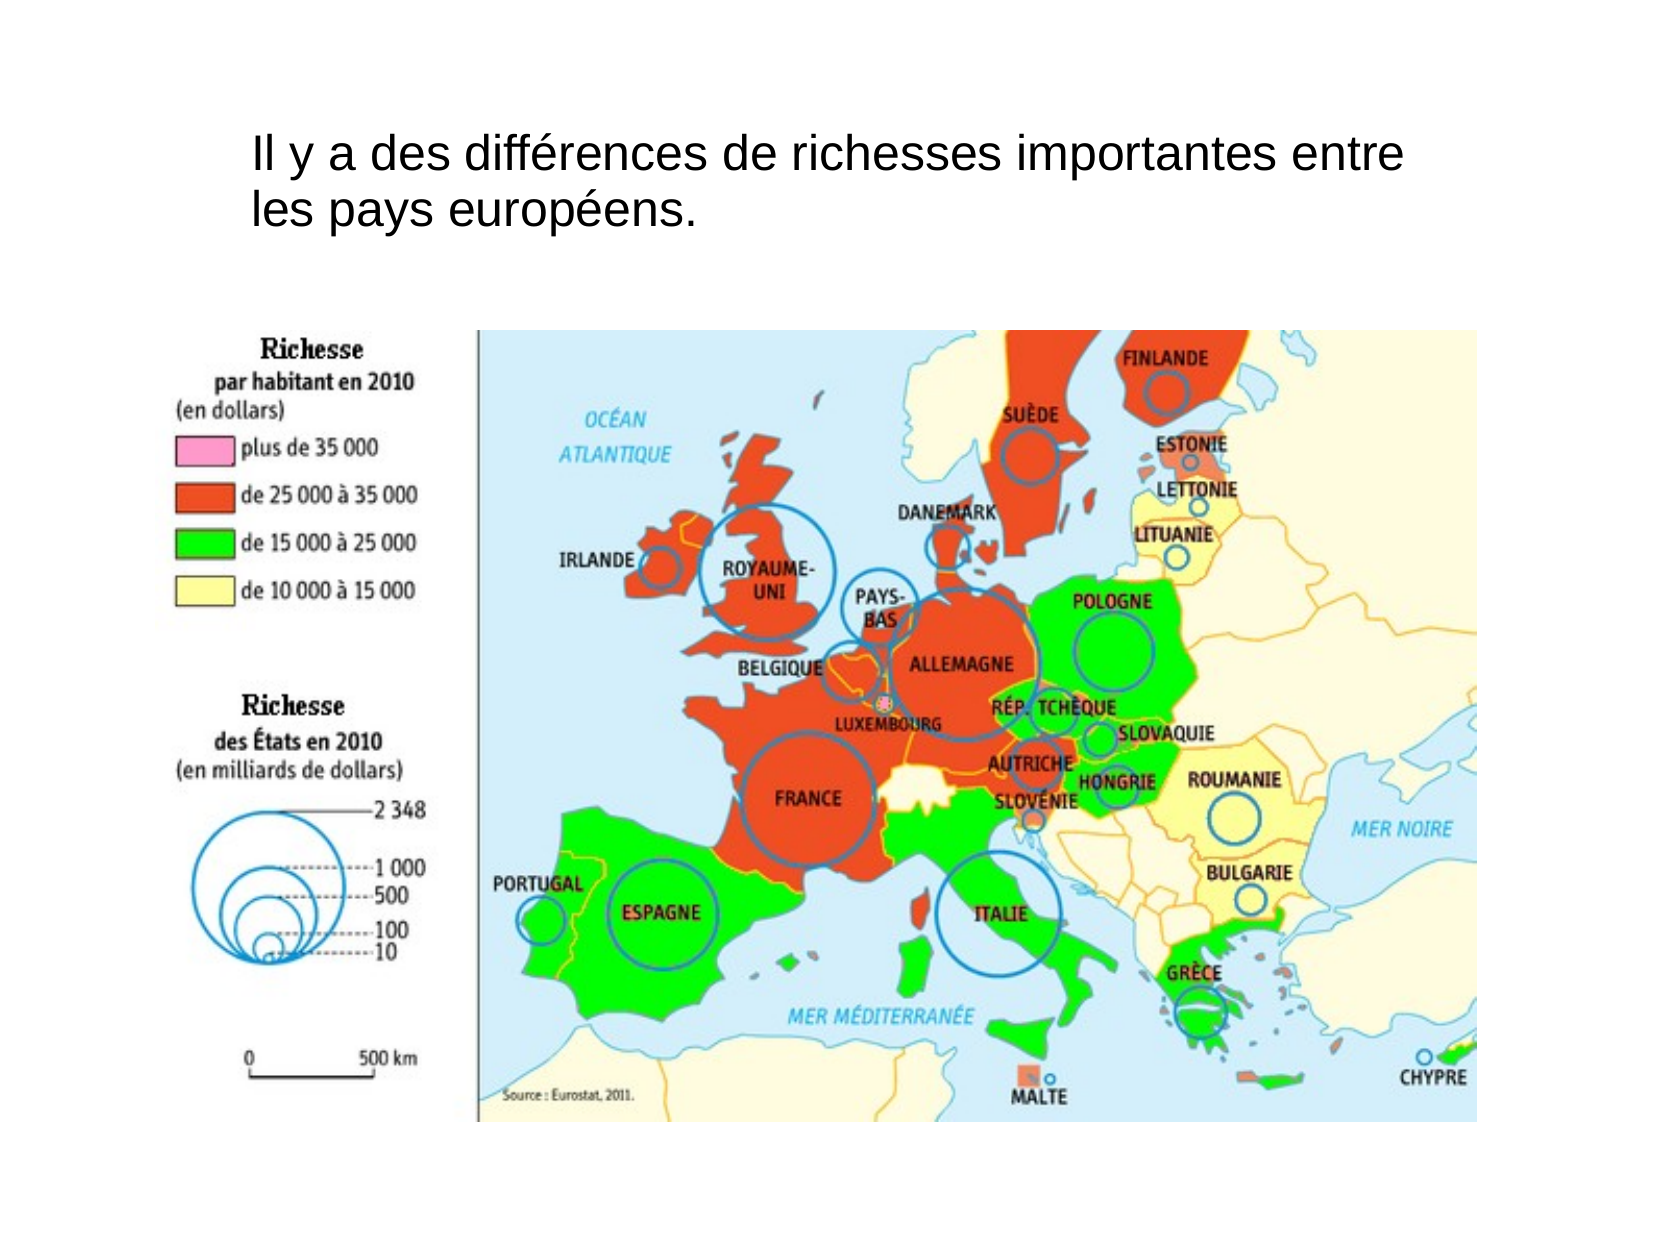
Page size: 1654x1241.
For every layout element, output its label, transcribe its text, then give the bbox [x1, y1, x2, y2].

text_box Il y a des différences de richesses importantes entre les pays européens. [236, 118, 1447, 245]
picture [155, 330, 1477, 1123]
